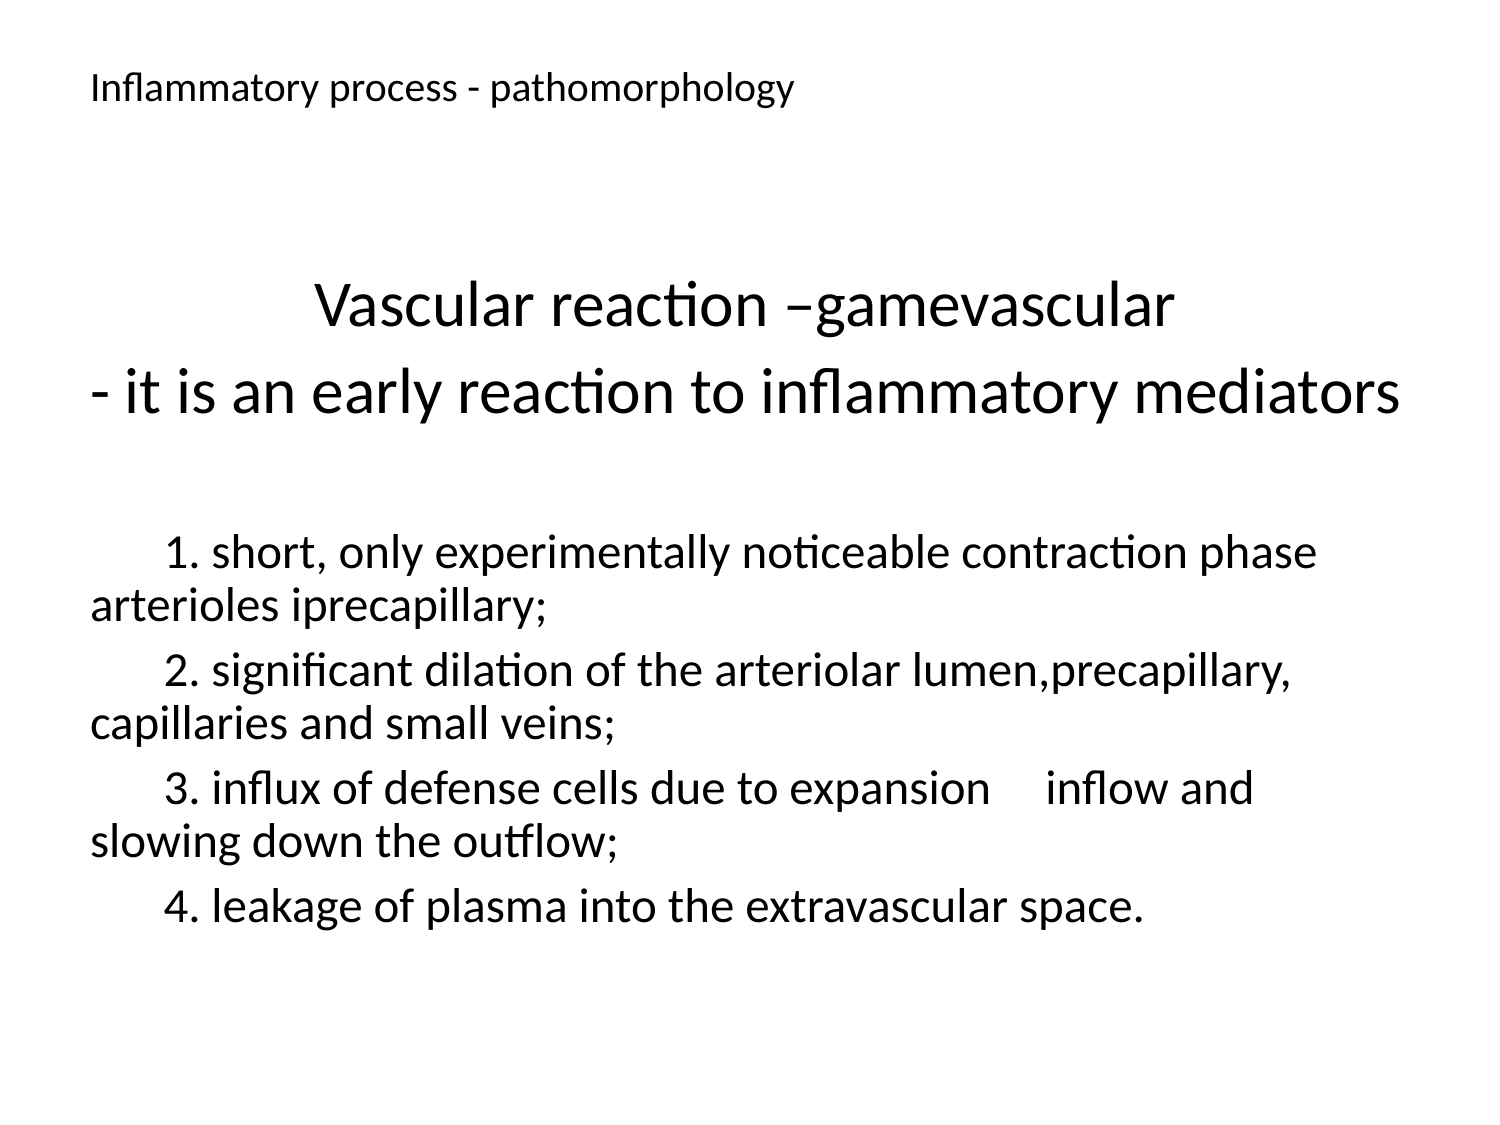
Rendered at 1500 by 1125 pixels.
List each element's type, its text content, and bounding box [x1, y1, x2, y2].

list Vascular reaction –gamevascular - it is an early reaction to inflammatory mediators 1. short, only experimentally noticeable contraction phase arterioles iprecapillary; 2. significant dilation of the arteriolar lumen,precapillary, capillaries and small veins; 3. influx of defense cells due to expansion inflow and slowing down the outflow; 4. leakage of plasma into the extravascular space. [75, 262, 1426, 1005]
title Inflammatory process - pathomorphology [75, 45, 1426, 126]
